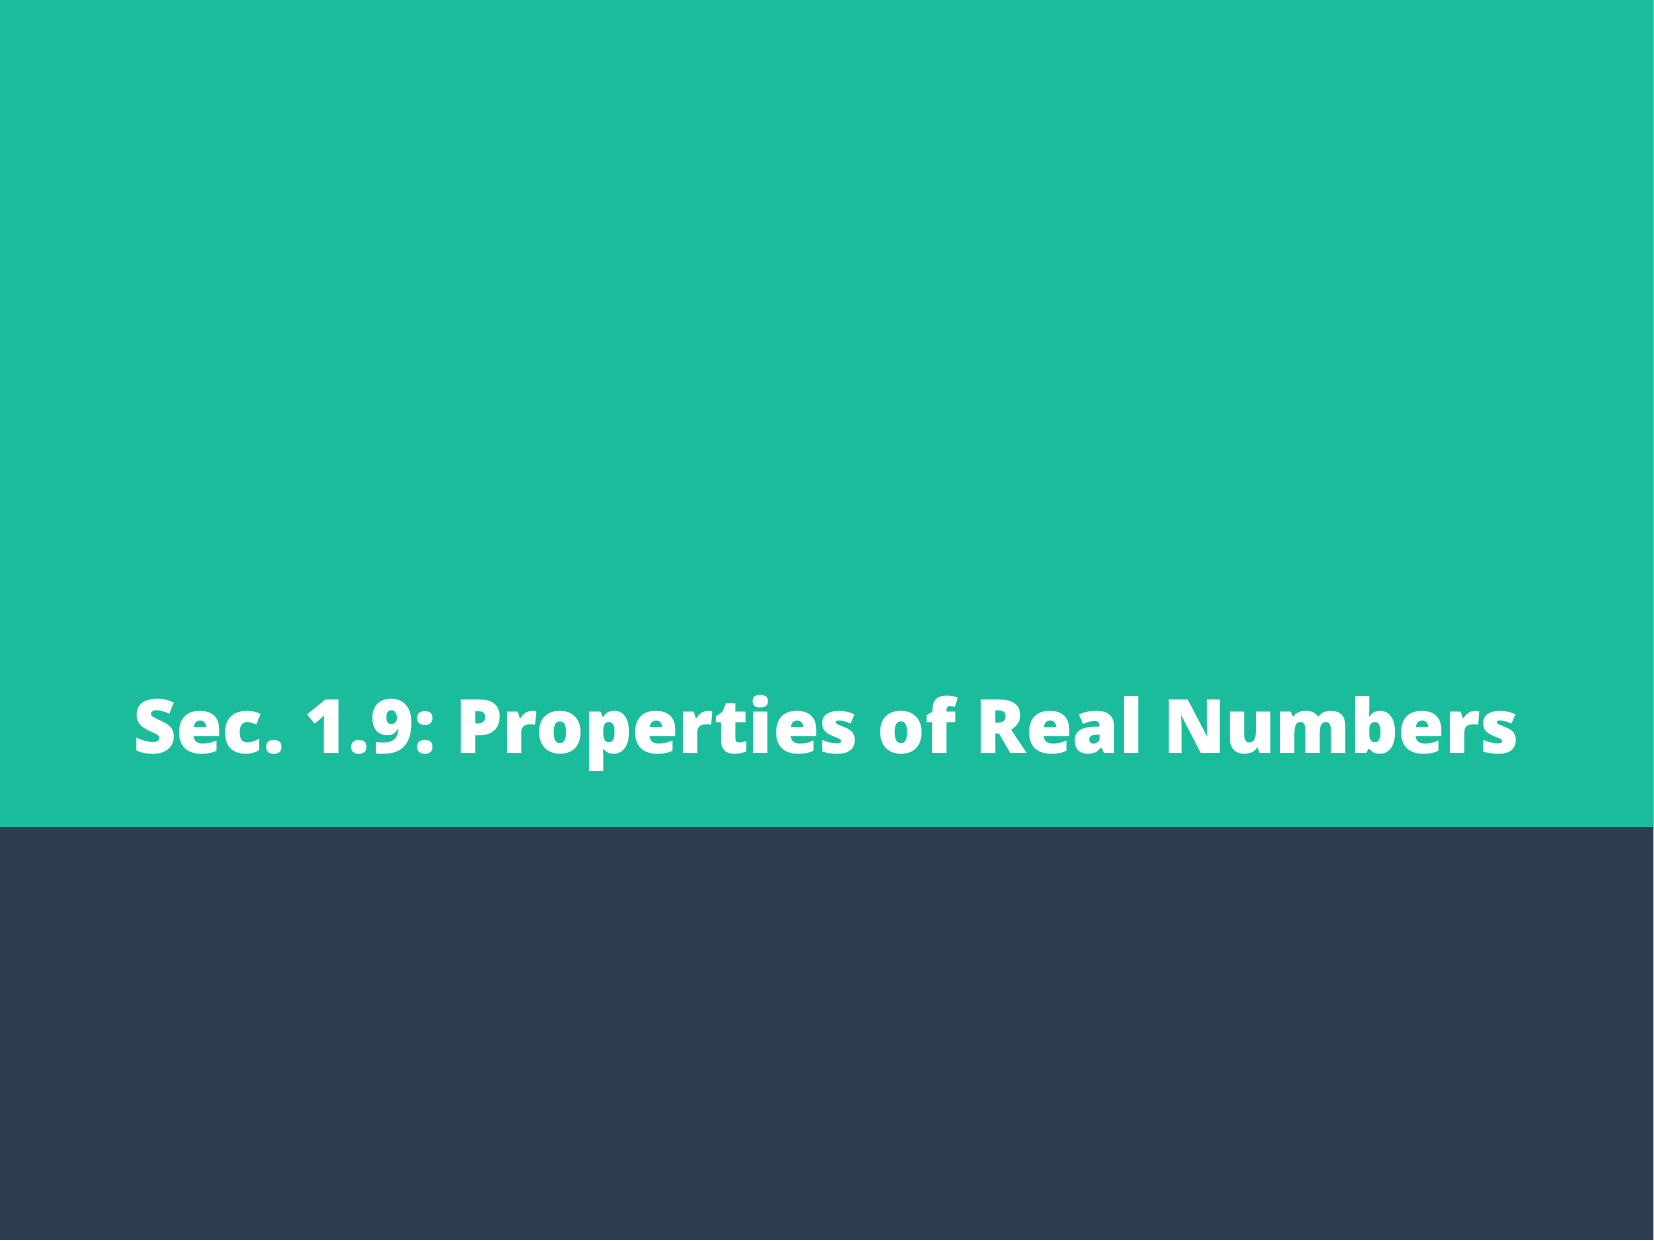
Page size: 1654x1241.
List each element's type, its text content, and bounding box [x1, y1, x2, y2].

title Sec. 1.9: Properties of Real Numbers [59, 620, 1595, 778]
